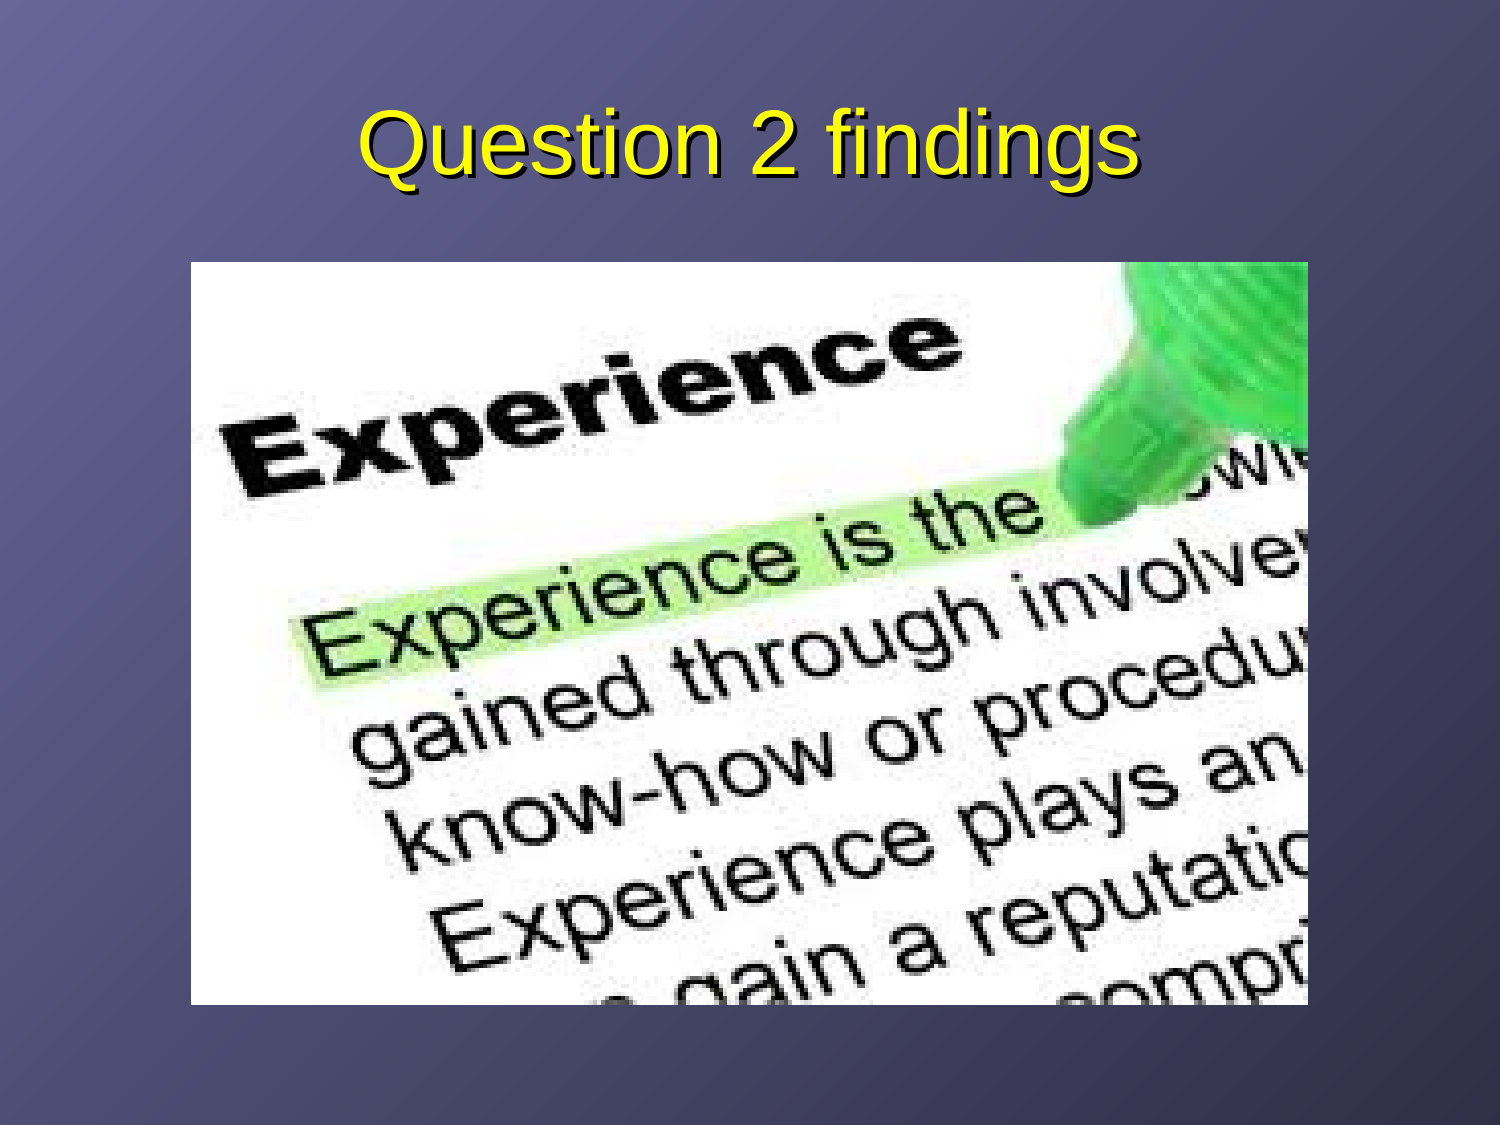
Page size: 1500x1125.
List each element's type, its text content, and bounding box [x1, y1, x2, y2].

title Question 2 findings [75, 45, 1424, 232]
picture [191, 262, 1308, 1005]
